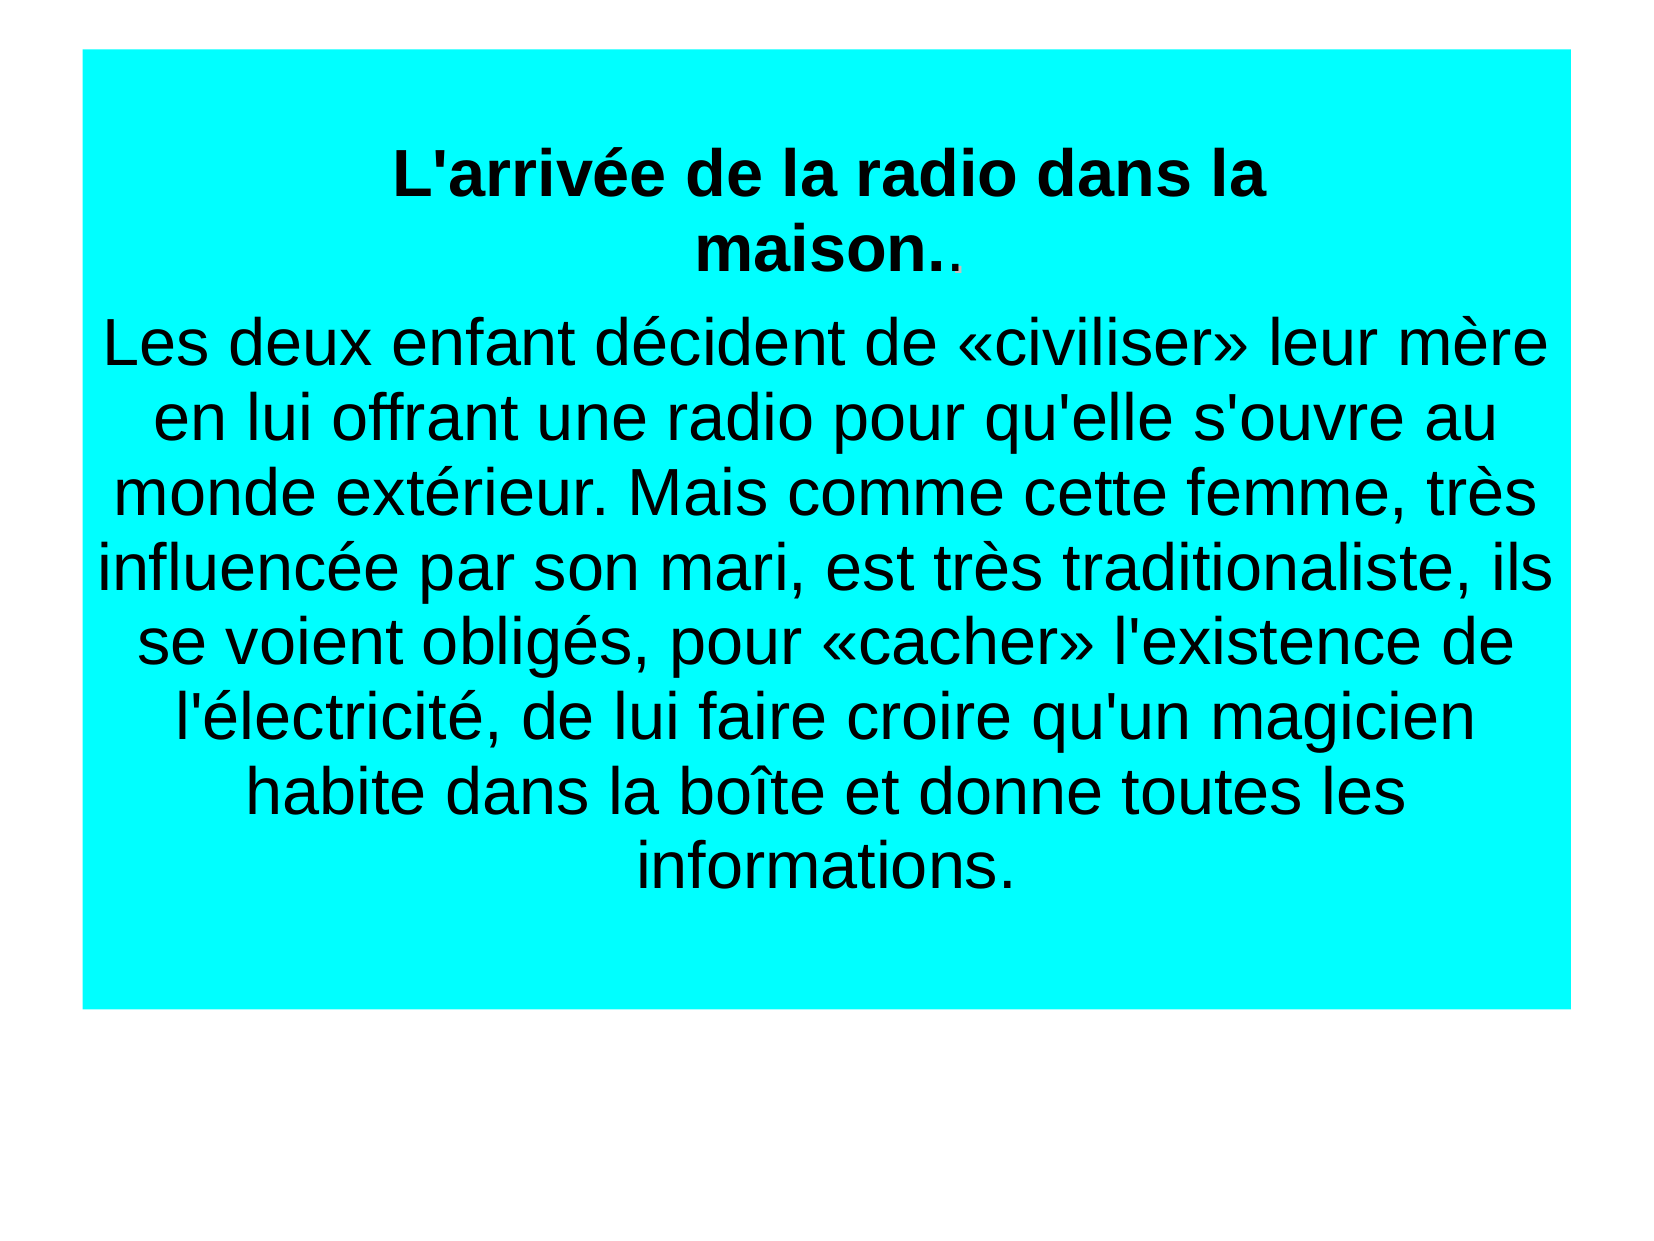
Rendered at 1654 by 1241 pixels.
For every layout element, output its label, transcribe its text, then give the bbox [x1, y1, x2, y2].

subtitle Les deux enfant décident de «civiliser» leur mère en lui offrant une radio pour qu'elle s'ouvre au monde extérieur. Mais comme cette femme, très influencée par son mari, est très traditionaliste, ils se voient obligés, pour «cacher» l'existence de l'électricité, de lui faire croire qu'un magicien habite dans la boîte et donne toutes les informations. [82, 49, 1571, 1010]
text_box L'arrivée de la radio dans la maison.. [271, 135, 1388, 286]
